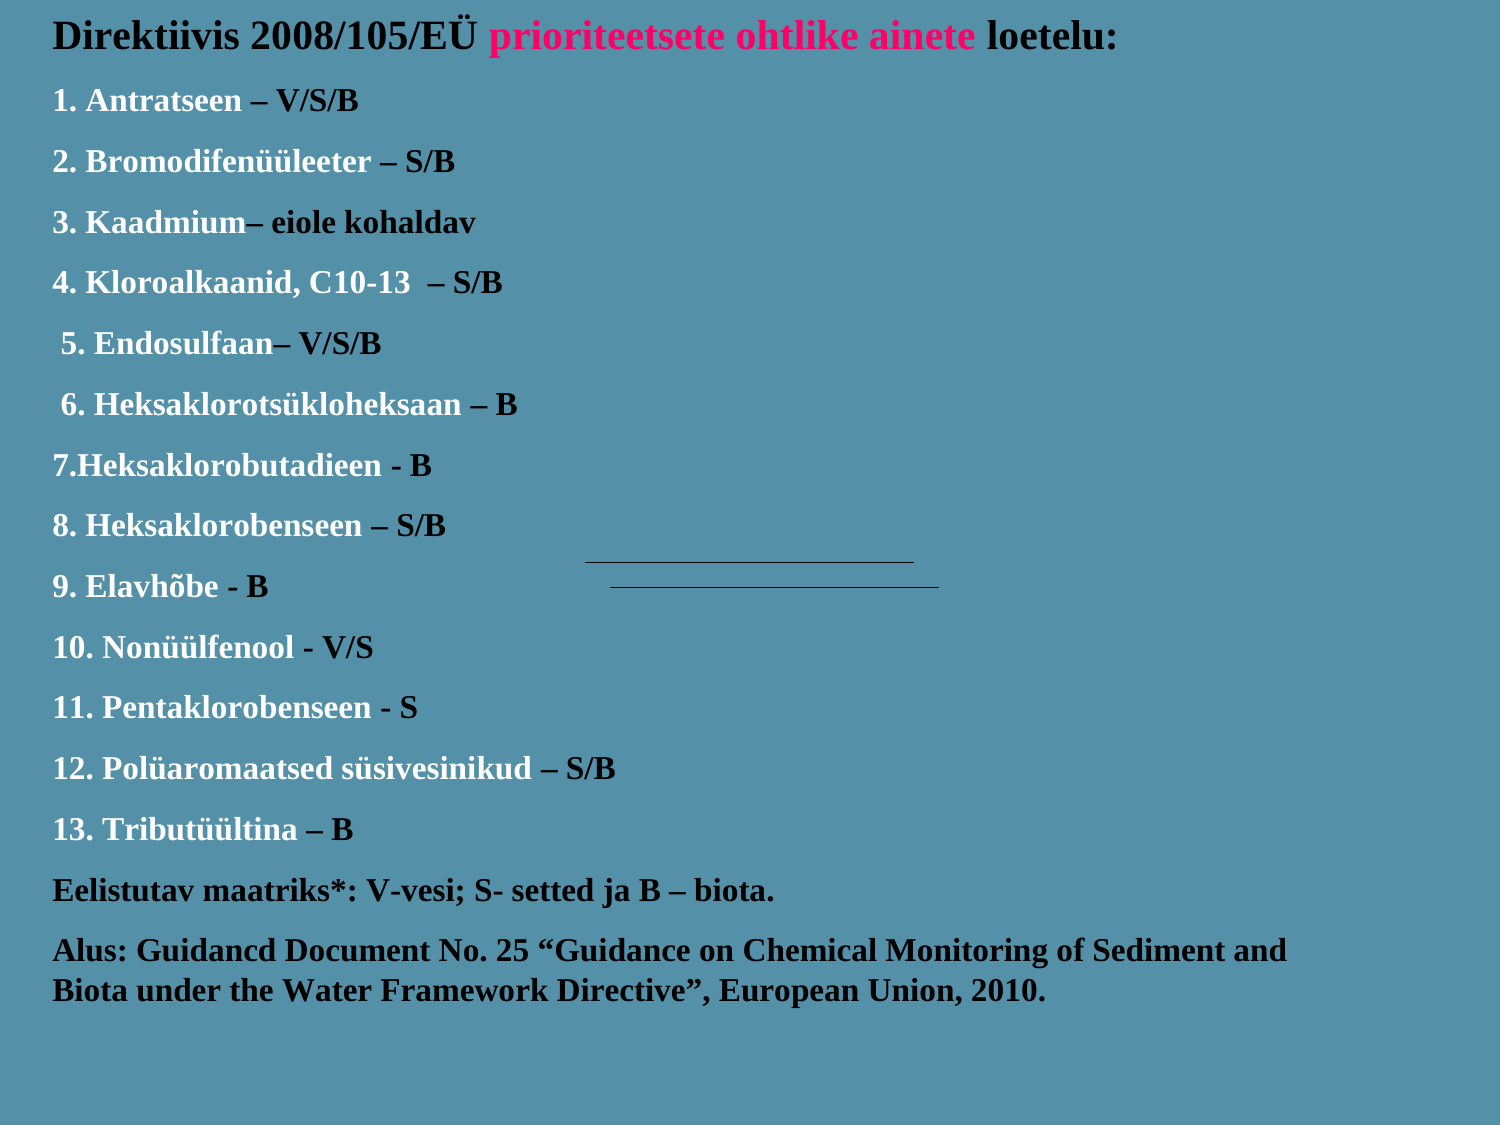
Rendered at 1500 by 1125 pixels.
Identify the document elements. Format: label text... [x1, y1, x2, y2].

text_box Direktiivis 2008/105/EÜ prioriteetsete ohtlike ainete loetelu: 1. Antratseen – V/S/B 2. Bromodifenüüleeter – S/B 3. Kaadmium– eiole kohaldav 4. Kloroalkaanid, C10-13 – S/B 5. Endosulfaan– V/S/B 6. Heksaklorotsükloheksaan – B 7.Heksaklorobutadieen - B 8. Heksaklorobenseen – S/B 9. Elavhõbe - B 10. Nonüülfenool - V/S 11. Pentaklorobenseen - S 12. Polüaromaatsed süsivesinikud – S/B 13. Tributüültina – B Eelistutav maatriks*: V-vesi; S- setted ja B – biota. Alus: Guidancd Document No. 25 “Guidance on Chemical Monitoring of Sediment and Biota under the Water Framework Directive”, European Union, 2010. [37, 0, 1313, 1125]
